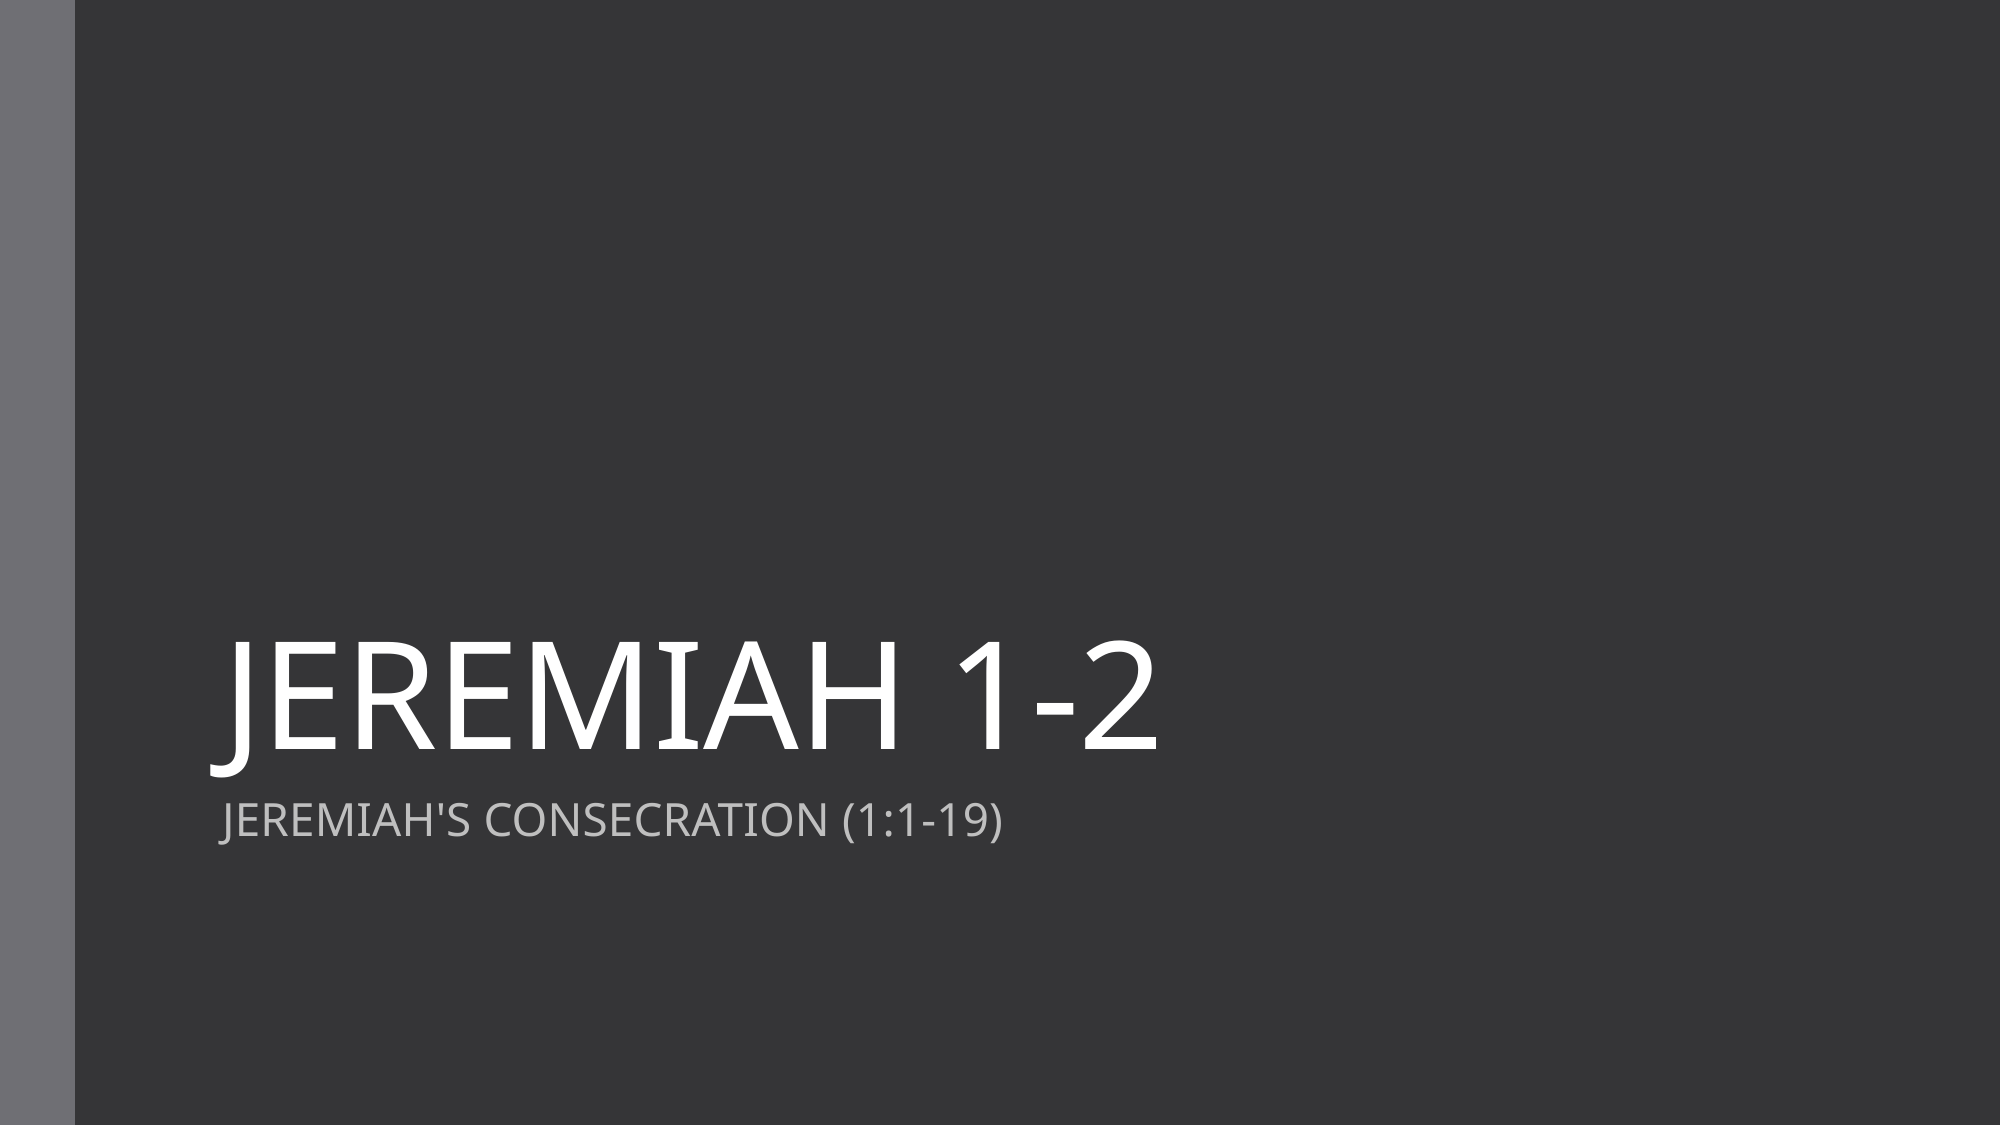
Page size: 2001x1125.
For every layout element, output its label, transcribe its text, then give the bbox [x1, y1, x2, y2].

subtitle JEREMIAH'S CONSECRATION (1:1-19) [206, 787, 1752, 1066]
title JEREMIAH 1-2 [206, 124, 1752, 787]
